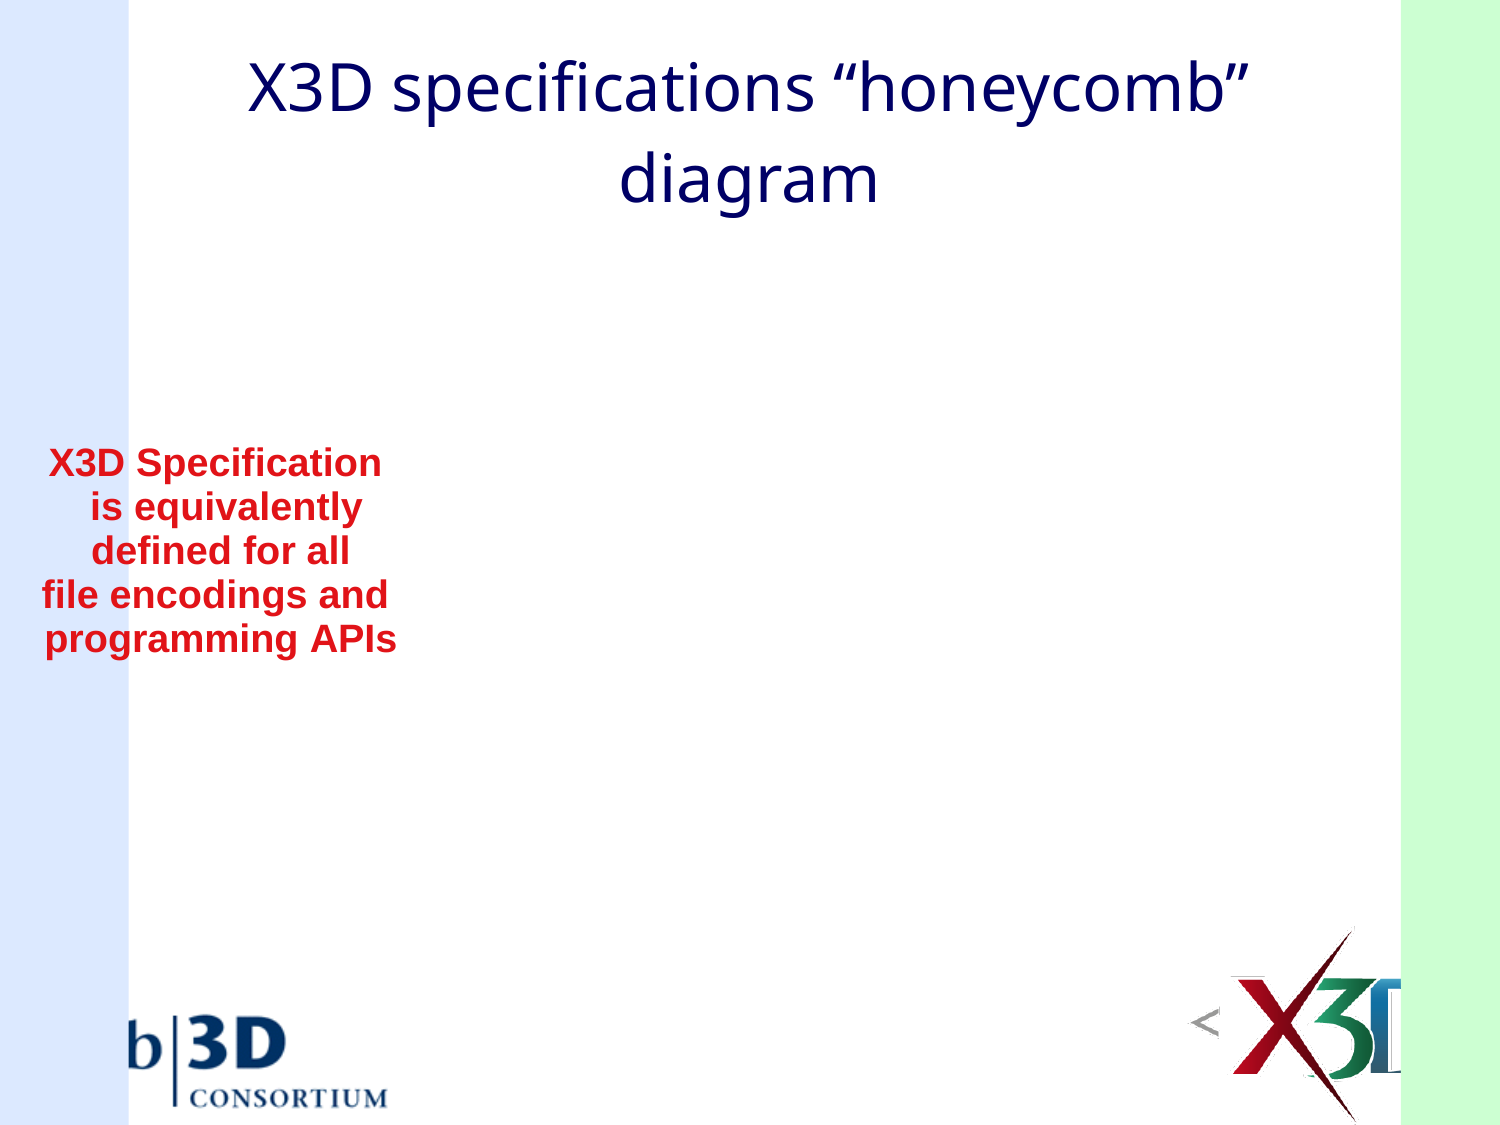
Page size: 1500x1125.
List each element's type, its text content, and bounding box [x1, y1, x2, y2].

text_box [1400, 0, 1500, 1125]
text_box [0, 0, 129, 1125]
picture [129, 0, 1400, 1125]
text_box X3D Specification is equivalently defined for all file encodings and programming APIs [26, 433, 416, 675]
